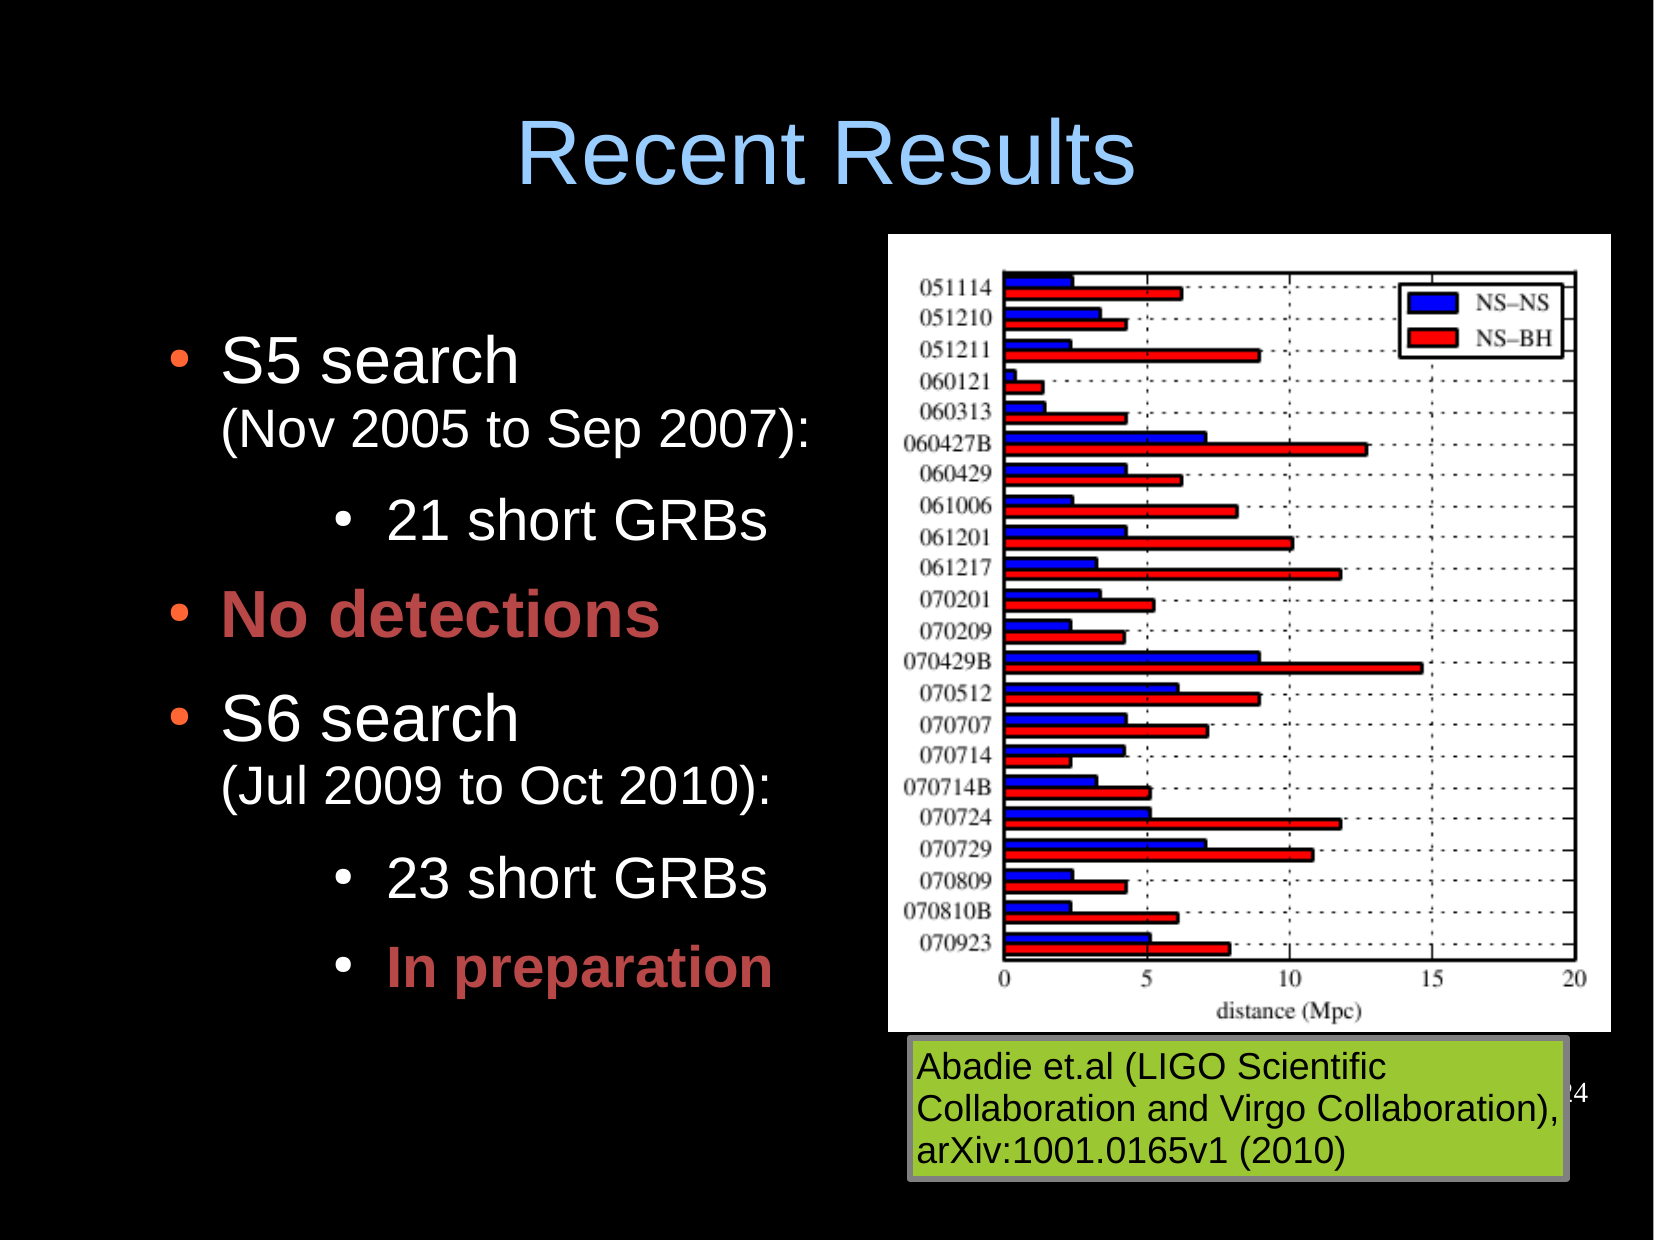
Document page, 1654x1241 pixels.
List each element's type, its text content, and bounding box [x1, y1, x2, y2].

list S5 search (Nov 2005 to Sep 2007): 21 short GRBs No detections S6 search (Jul 2009 to Oct 2010): 23 short GRBs In preparation [149, 323, 1639, 1128]
title Recent Results [82, 49, 1571, 257]
picture [888, 234, 1611, 1032]
text_box Abadie et.al (LIGO Scientific Collaboration and Virgo Collaboration), arXiv:1001.0165v1 (2010) [909, 1037, 1567, 1179]
